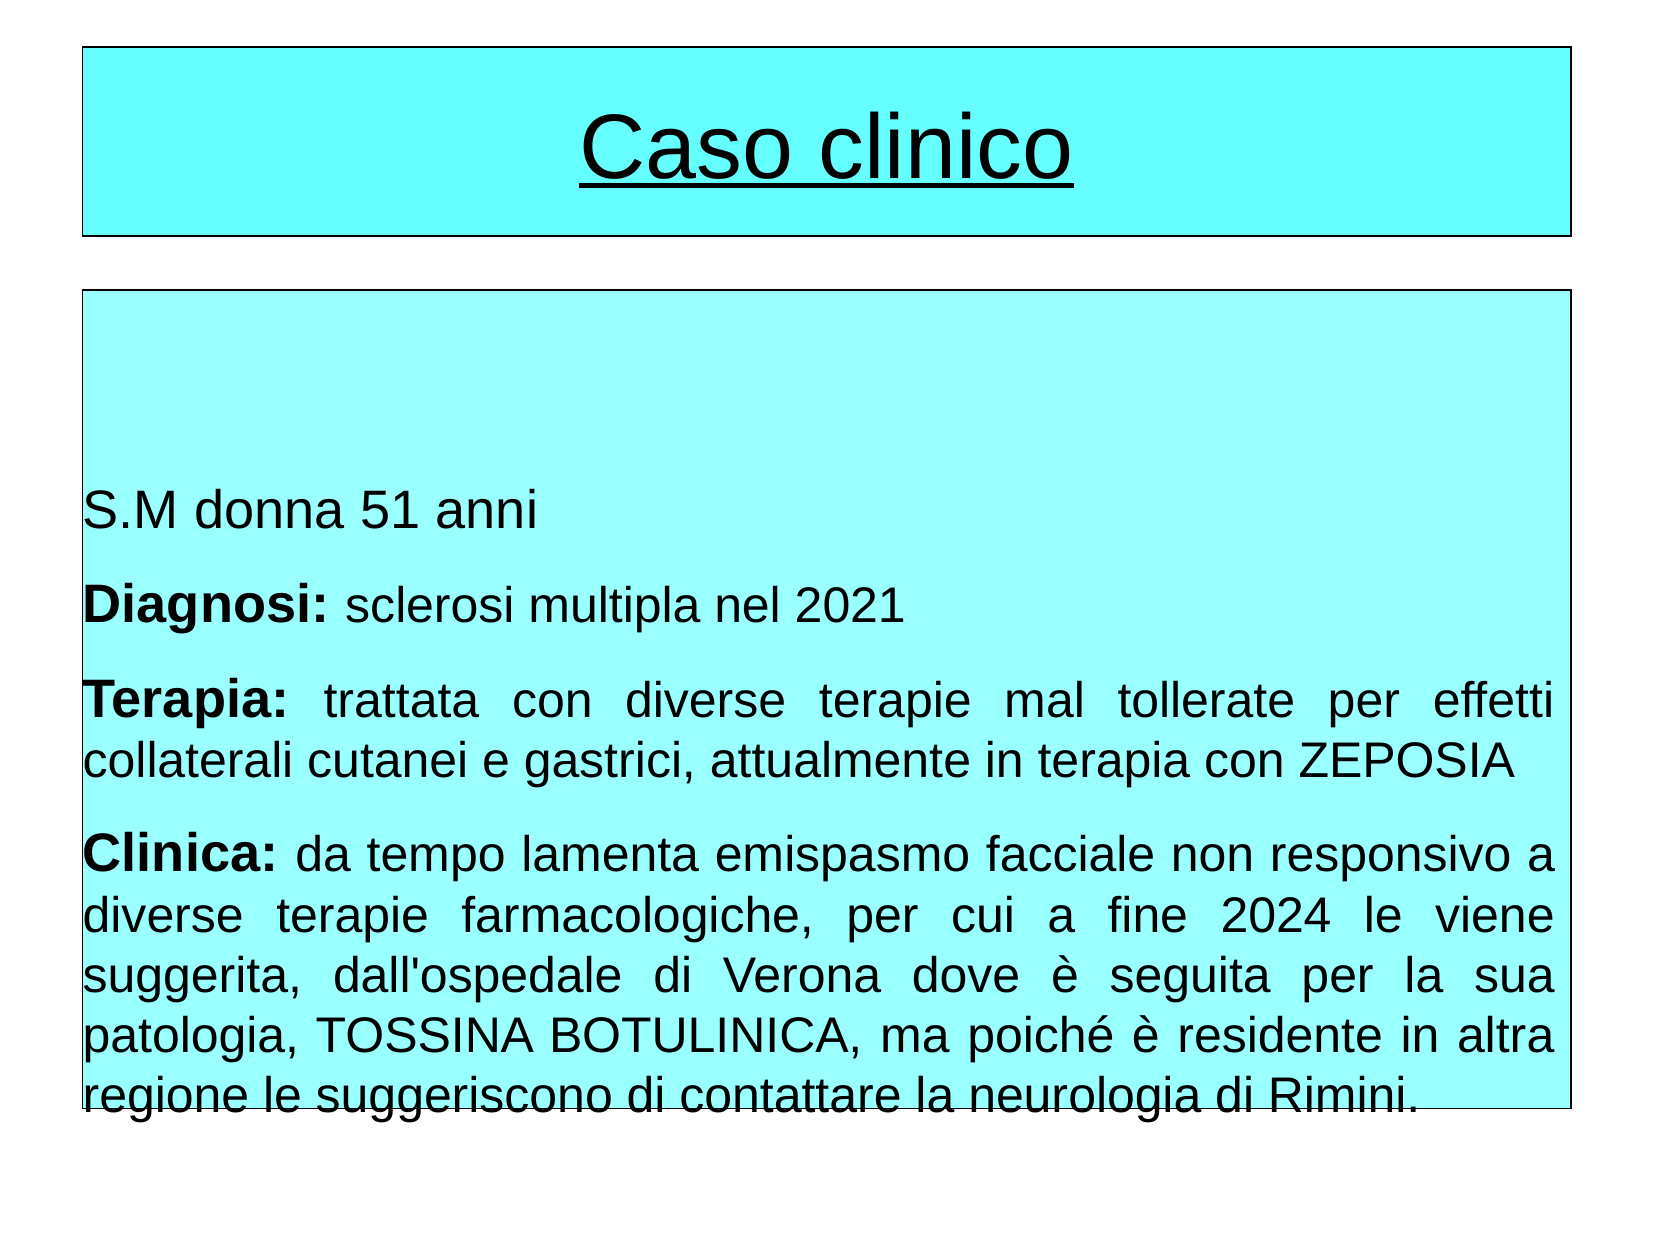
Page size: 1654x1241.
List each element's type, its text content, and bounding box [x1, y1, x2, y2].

title Caso clinico [82, 47, 1571, 237]
subtitle S.M donna 51 anni Diagnosi: sclerosi multipla nel 2021 Terapia: trattata con diverse terapie mal tollerate per effetti collaterali cutanei e gastrici, attualmente in terapia con ZEPOSIA Clinica: da tempo lamenta emispasmo facciale non responsivo a diverse terapie farmacologiche, per cui a fine 2024 le viene suggerita, dall'ospedale di Verona dove è seguita per la sua patologia, TOSSINA BOTULINICA, ma poiché è residente in altra regione le suggeriscono di contattare la neurologia di Rimini. [82, 290, 1571, 1109]
